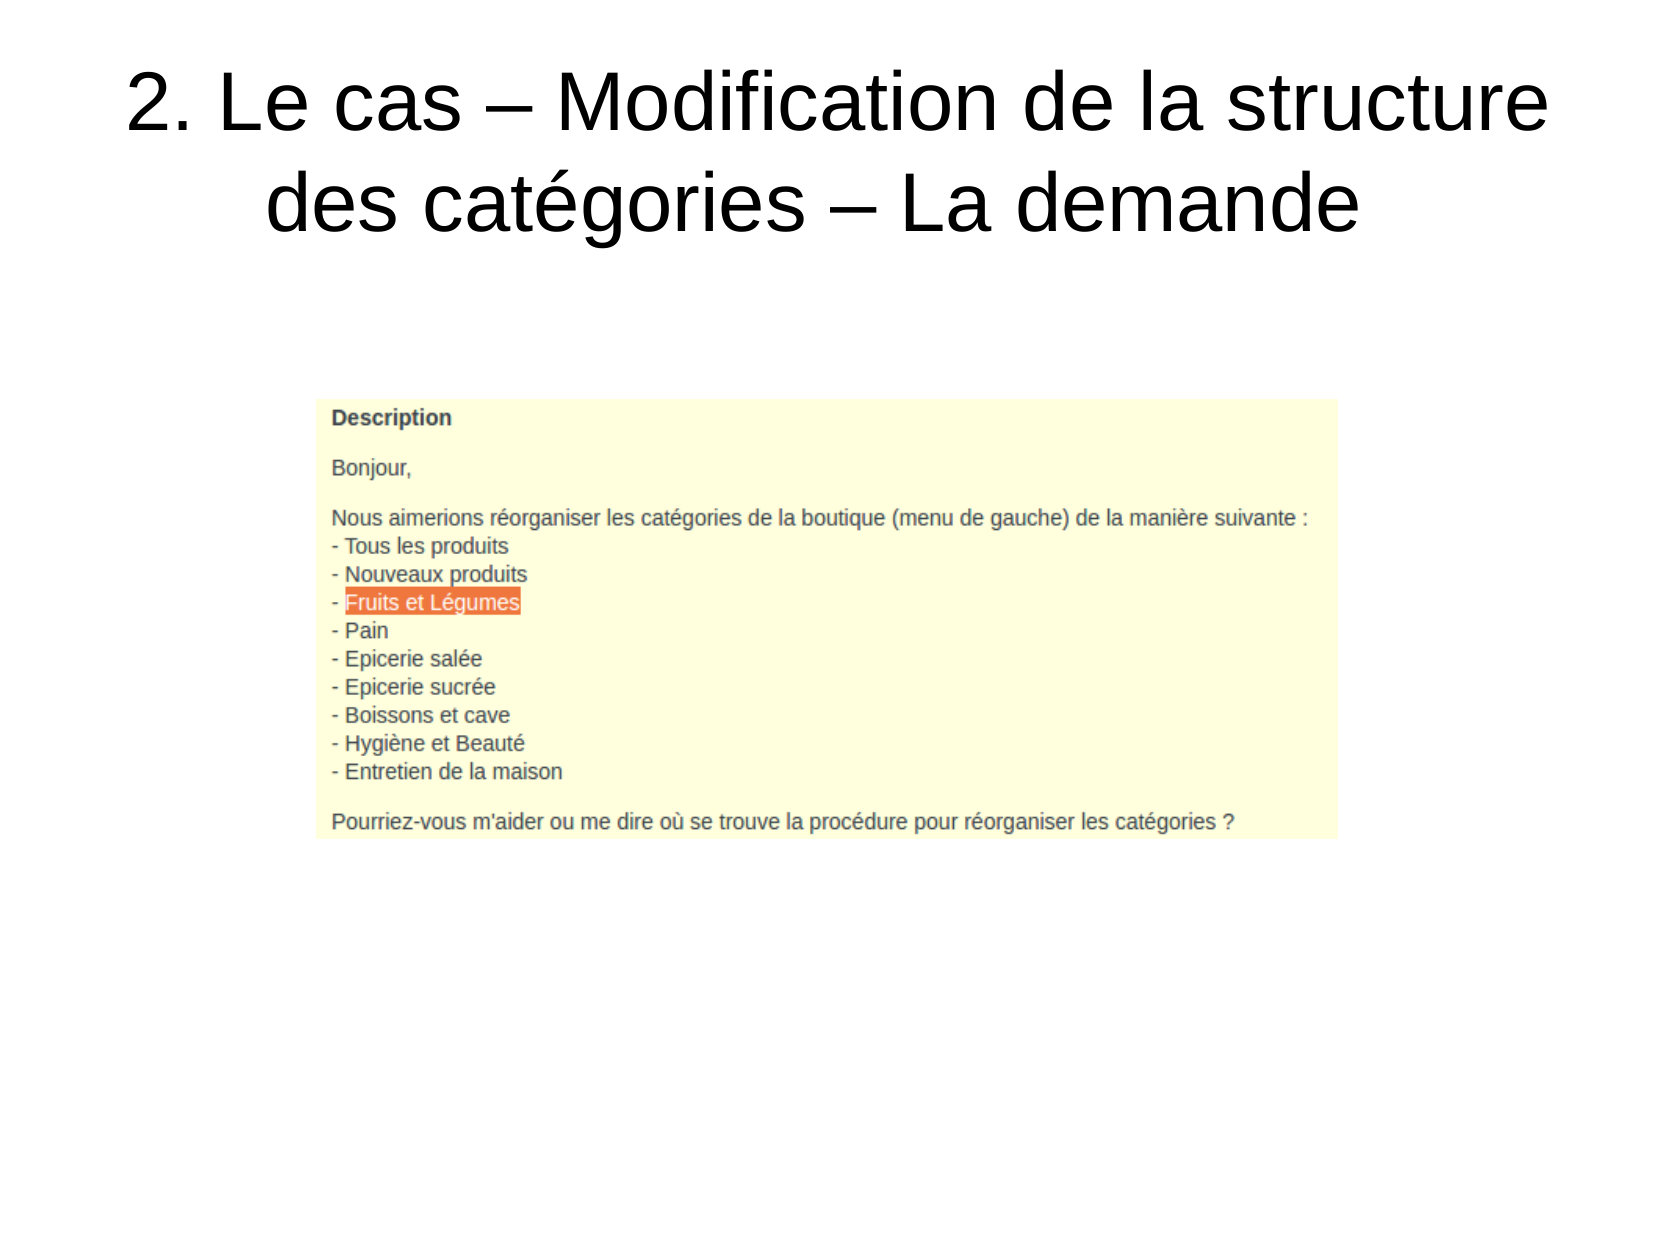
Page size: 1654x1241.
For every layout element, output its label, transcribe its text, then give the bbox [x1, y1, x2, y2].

picture [316, 399, 1338, 839]
title 2. Le cas – Modification de la structure des catégories – La demande [82, 49, 1571, 257]
